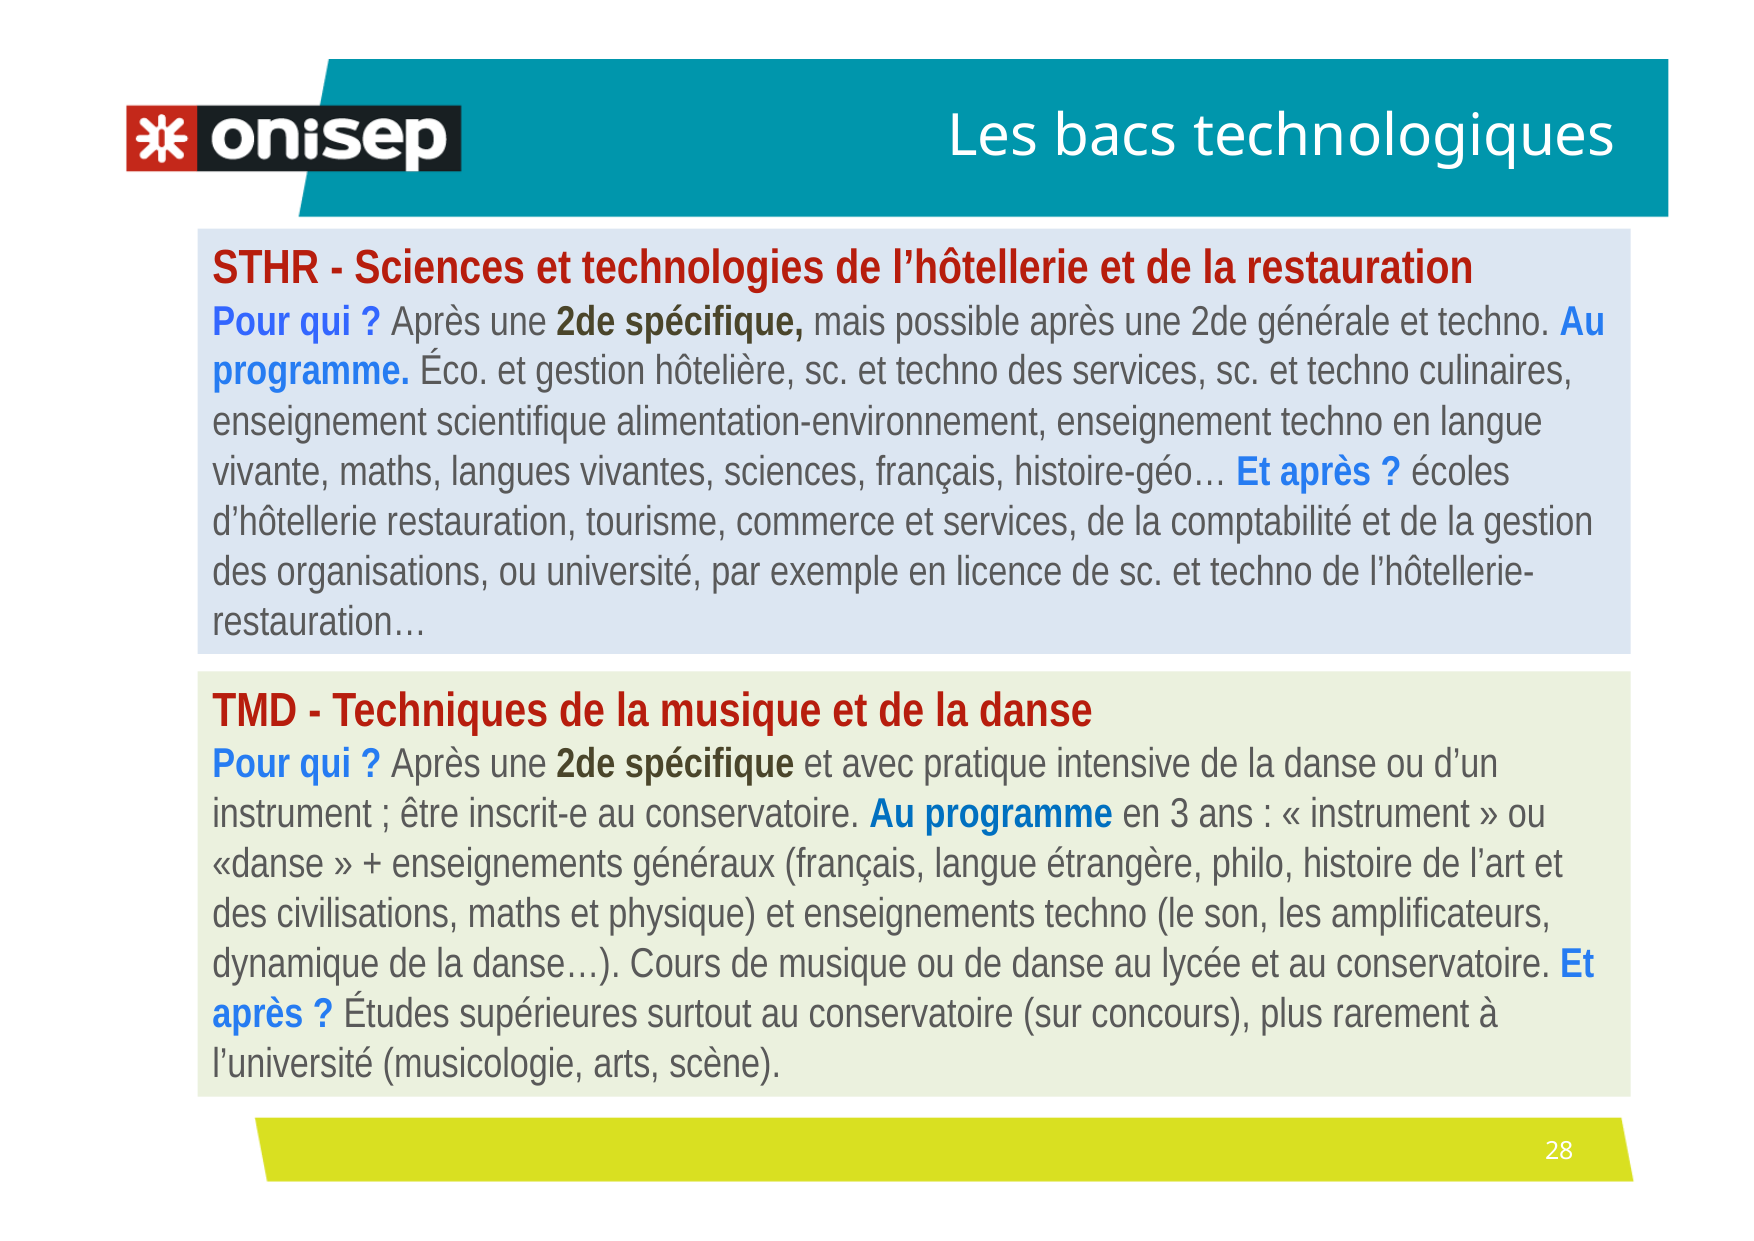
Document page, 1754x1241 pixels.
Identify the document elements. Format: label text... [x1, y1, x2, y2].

picture [59, 59, 1669, 1182]
text_box <numéro> [1530, 1126, 1670, 1187]
text_box STHR - Sciences et technologies de l’hôtellerie et de la restauration Pour qui ? Après une 2de spécifique, mais possible après une 2de générale et techno. Au programme. Éco. et gestion hôtelière, sc. et techno des services, sc. et techno culinaires, enseignement scientifique alimentation-environnement, enseignement techno en langue vivante, maths, langues vivantes, sciences, français, histoire-géo… Et après ? écoles d’hôtellerie restauration, tourisme, commerce et services, de la comptabilité et de la gestion des organisations, ou université, par exemple en licence de sc. et techno de l’hôtellerie-restauration… [197, 228, 1631, 654]
text_box Les bacs technologiques [473, 89, 1631, 170]
text_box TMD - Techniques de la musique et de la danse Pour qui ? Après une 2de spécifique et avec pratique intensive de la danse ou d’un instrument ; être inscrit-e au conservatoire. Au programme en 3 ans : « instrument » ou «danse » + enseignements généraux (français, langue étrangère, philo, histoire de l’art et des civilisations, maths et physique) et enseignements techno (le son, les amplificateurs, dynamique de la danse…). Cours de musique ou de danse au lycée et au conservatoire. Et après ? Études supérieures surtout au conservatoire (sur concours), plus rarement à l’université (musicologie, arts, scène). [197, 671, 1631, 1097]
